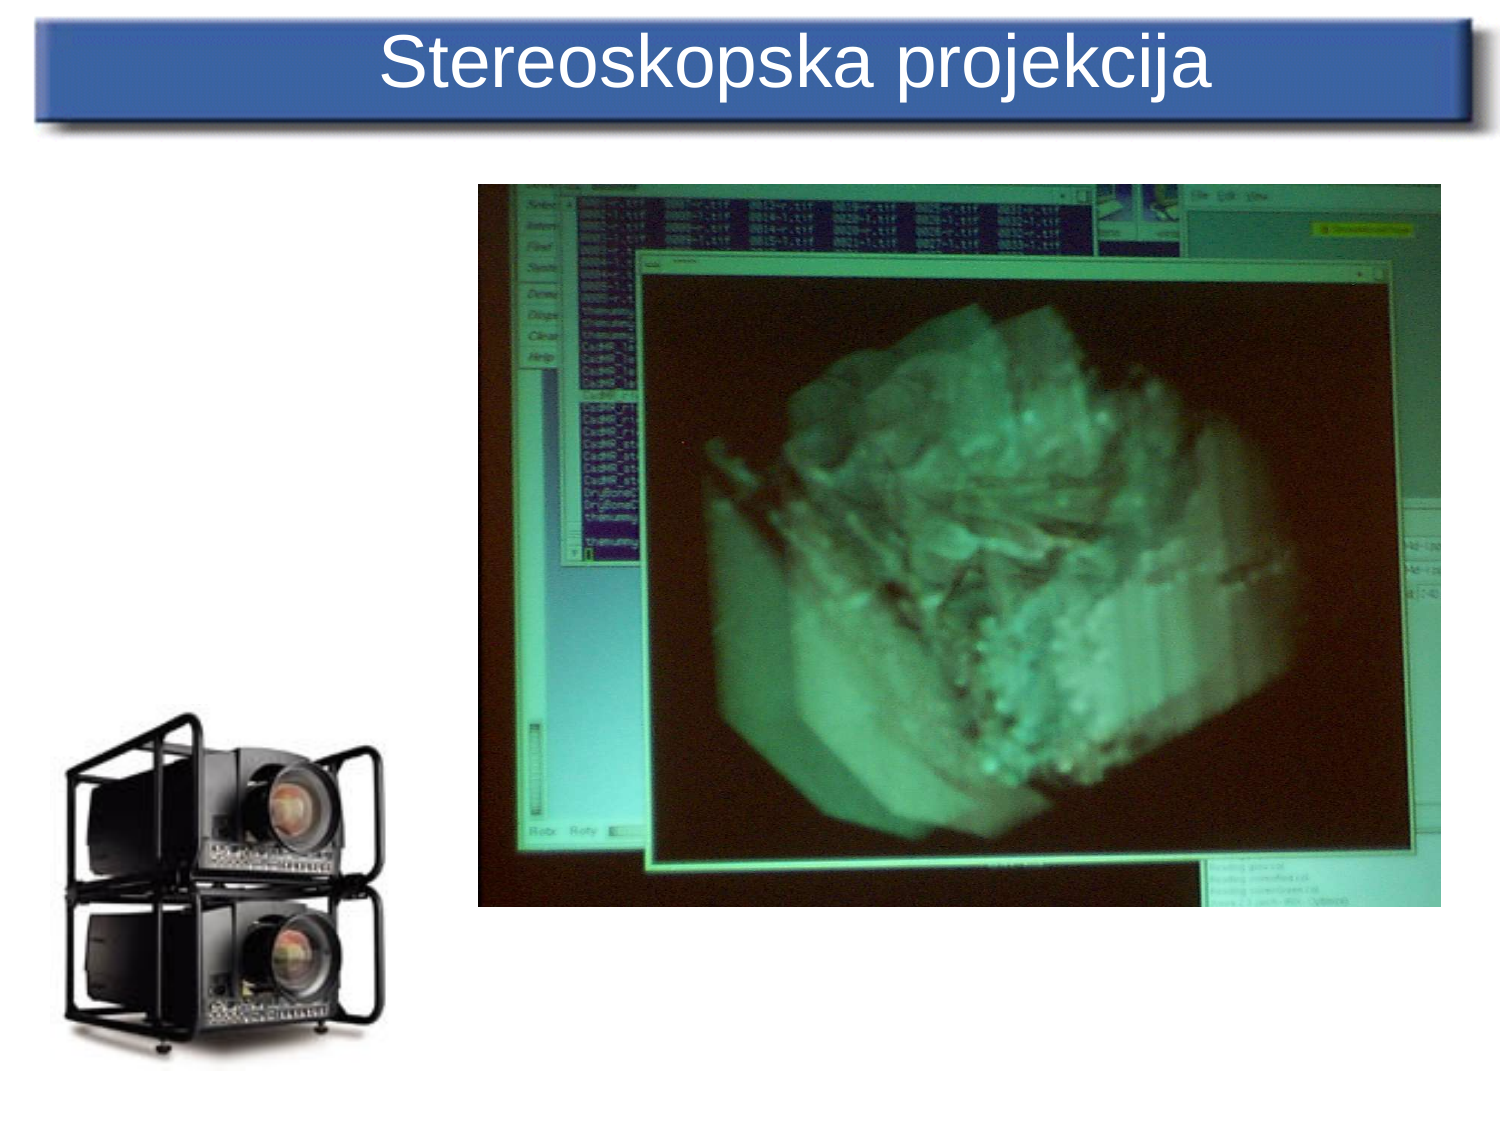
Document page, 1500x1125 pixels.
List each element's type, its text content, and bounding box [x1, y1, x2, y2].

picture [50, 704, 426, 1071]
picture [33, 15, 1500, 142]
picture [478, 184, 1441, 907]
text_box Stereoskopska projekcija [363, 5, 1228, 111]
